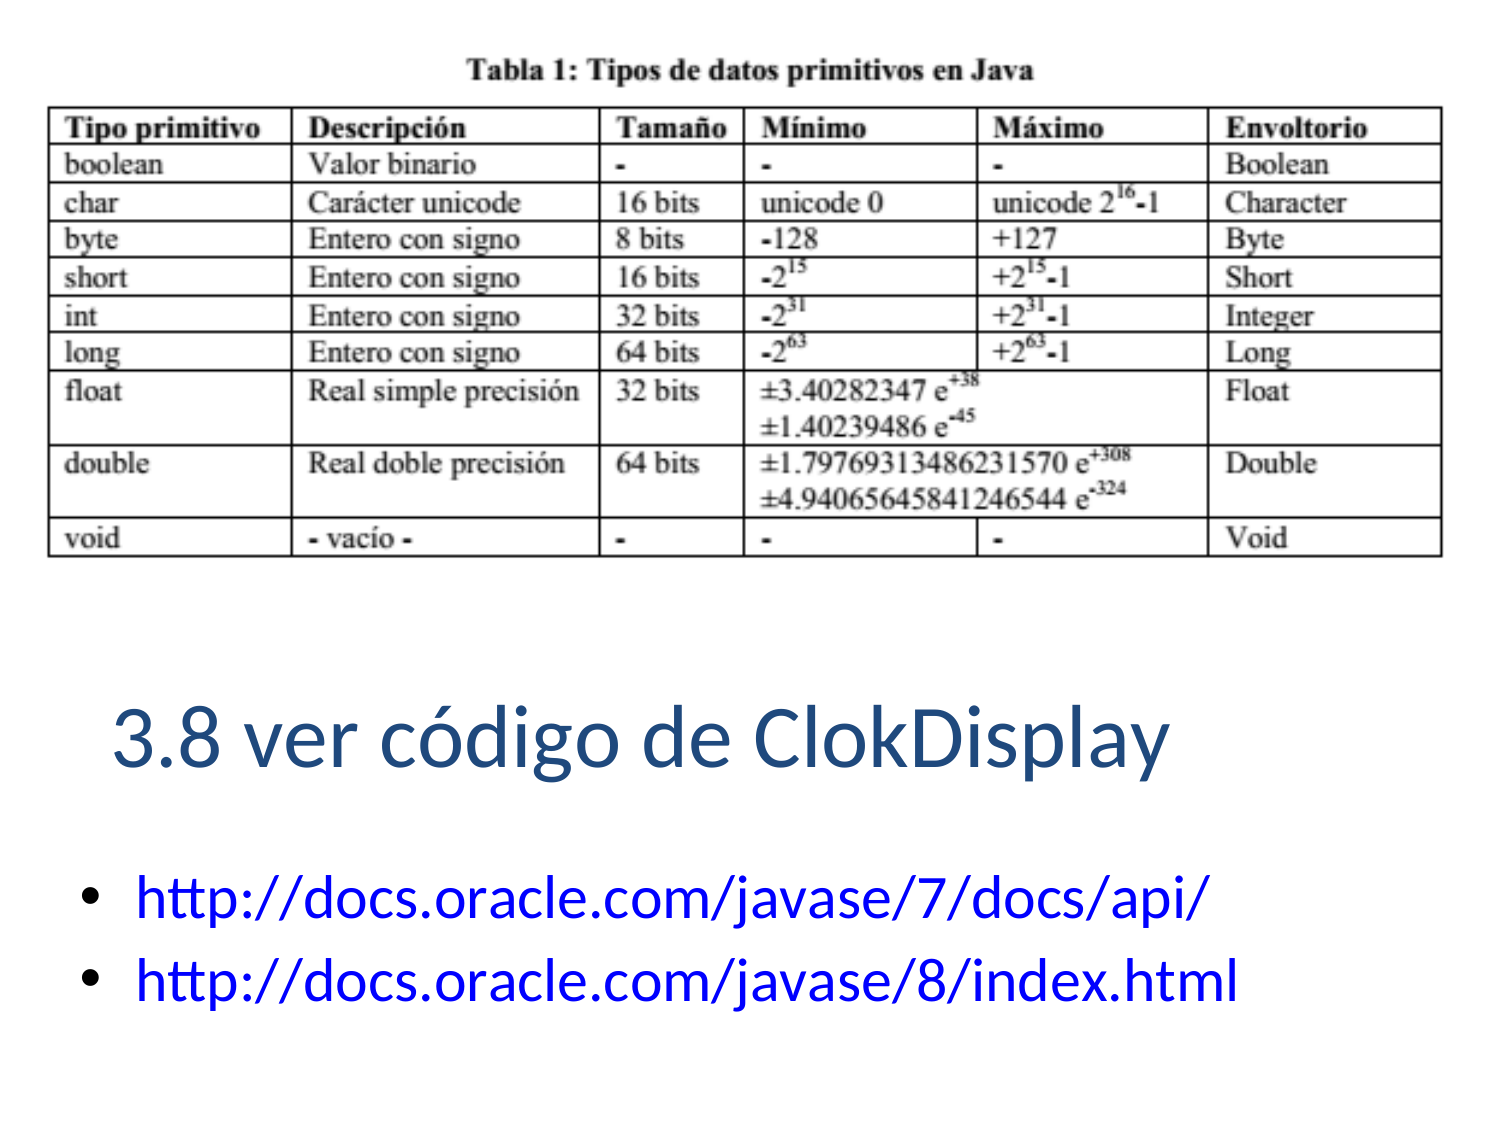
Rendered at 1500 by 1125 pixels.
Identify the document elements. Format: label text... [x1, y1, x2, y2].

text_box http://docs.oracle.com/javase/7/docs/api/ http://docs.oracle.com/javase/8/index.html [64, 857, 1415, 1024]
text_box 3.8 ver código de ClokDisplay [95, 637, 1446, 826]
picture [29, 42, 1477, 587]
